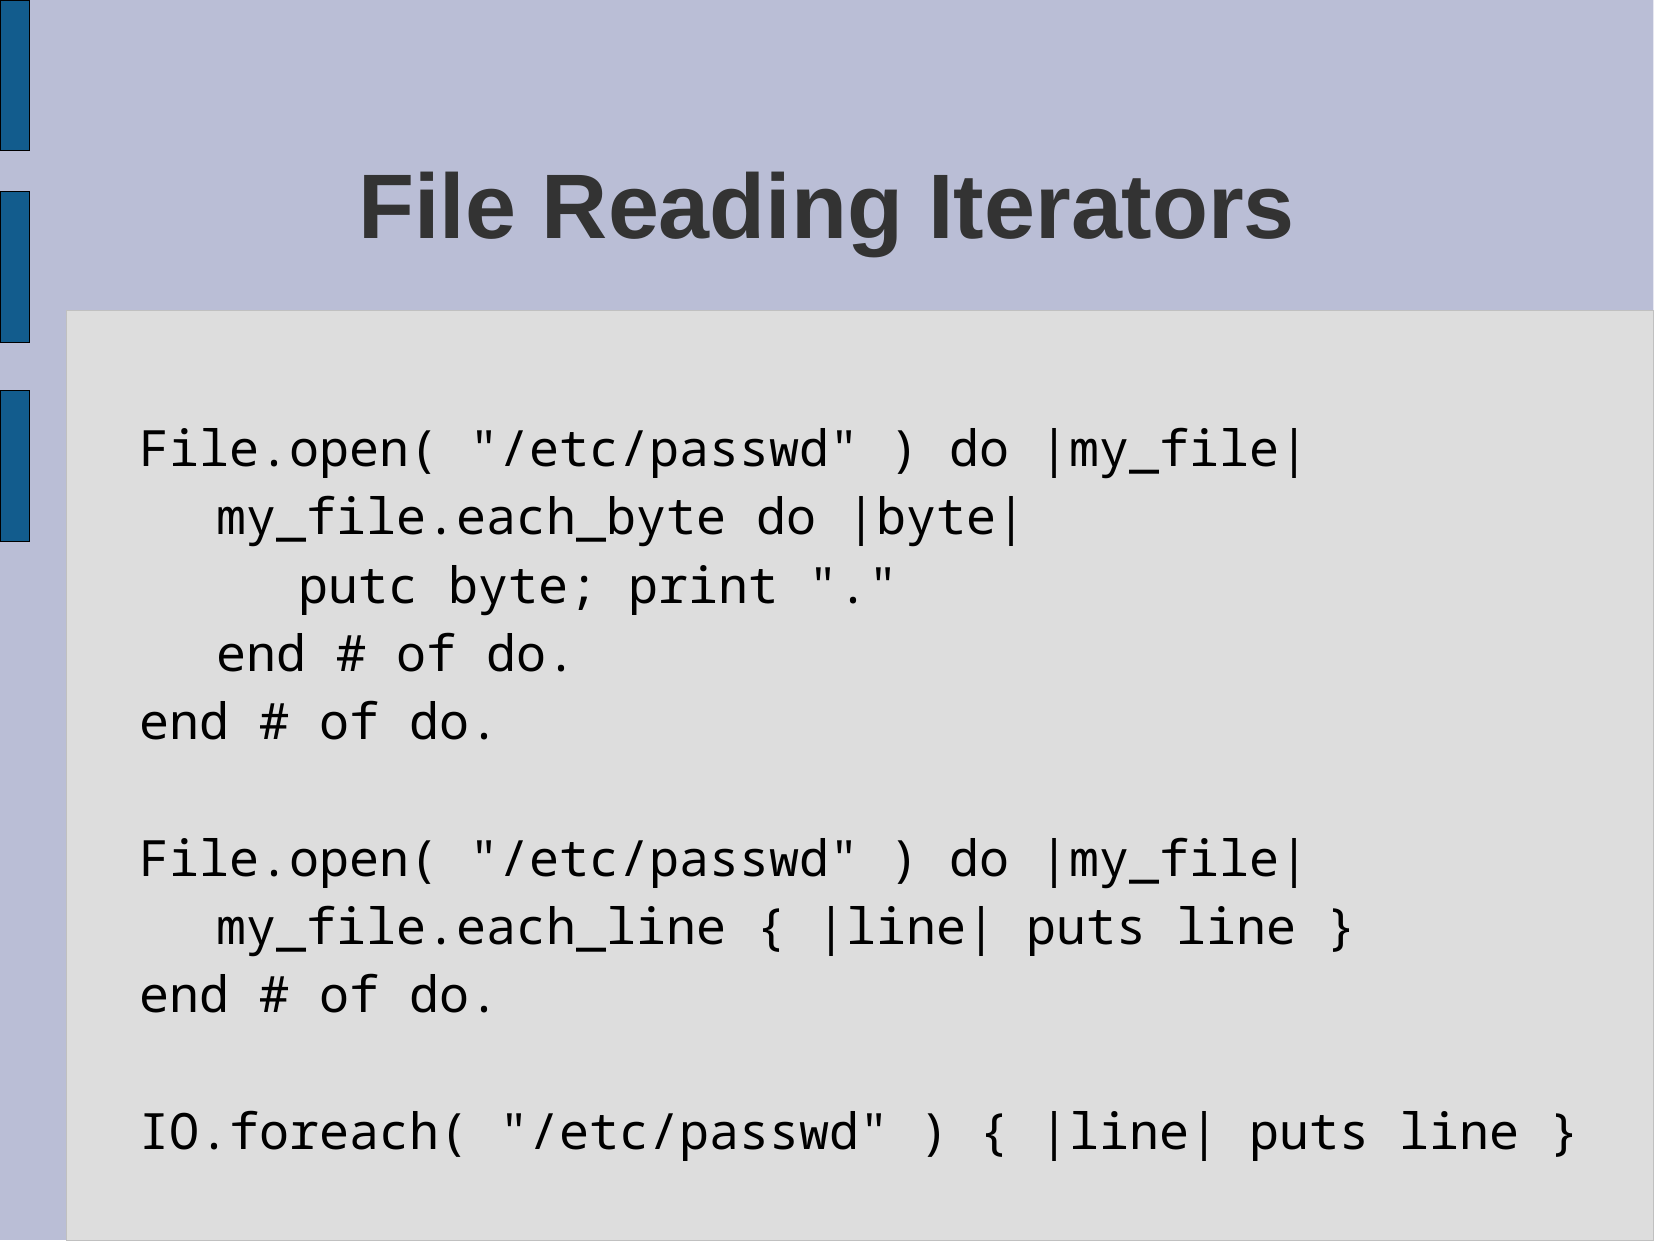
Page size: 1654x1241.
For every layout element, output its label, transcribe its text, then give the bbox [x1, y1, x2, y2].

title File Reading Iterators [121, 102, 1534, 311]
list File.open( "/etc/passwd" ) do |my_file| my_file.each_byte do |byte| putc byte; print "." end # of do. end # of do. File.open( "/etc/passwd" ) do |my_file| my_file.each_line { |line| puts line } end # of do. IO.foreach( "/etc/passwd" ) { |line| puts line } [121, 344, 1627, 1127]
